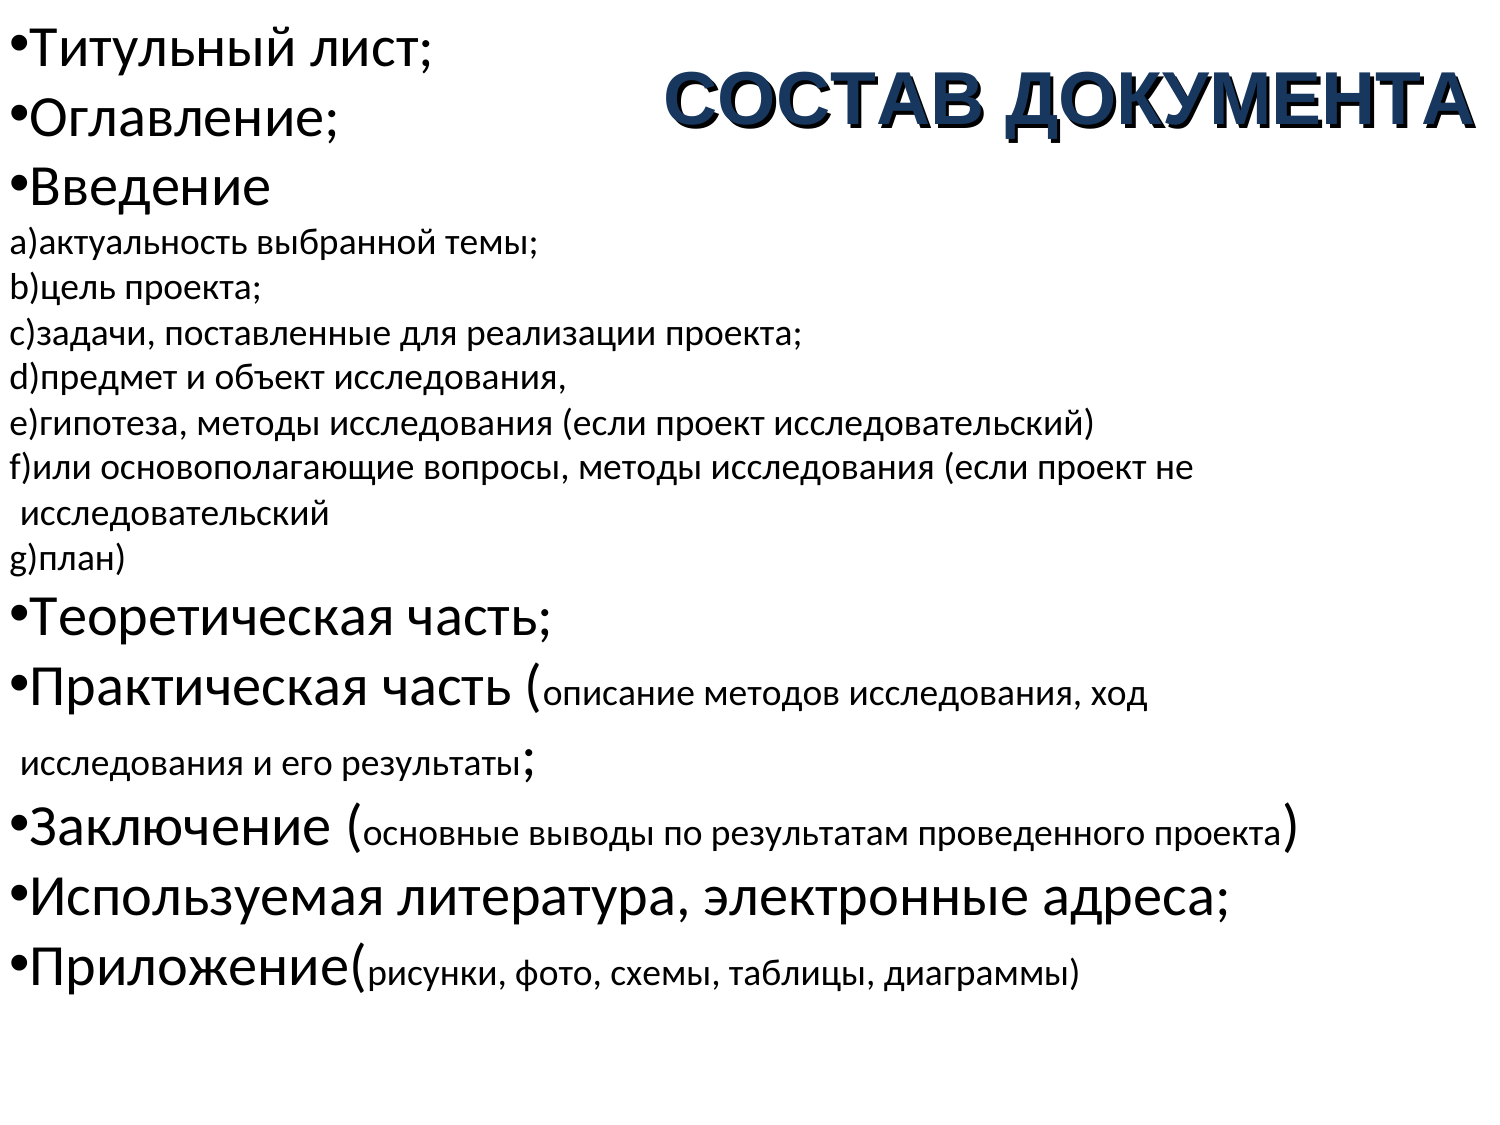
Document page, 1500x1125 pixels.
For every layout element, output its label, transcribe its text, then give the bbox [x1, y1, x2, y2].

text_box СОСТАВ ДОКУМЕНТА [1388, 42, 1492, 148]
text_box Титульный лист; Оглавление; Введение актуальность выбранной темы; цель проекта; задачи, поставленные для реализации проекта; предмет и объект исследования, гипотеза, методы исследования (если проект исследовательский) или основополагающие вопросы, методы исследования (если проект не исследовательский план) Теоретическая часть; Практическая часть (описание методов исследования, ход исследования и его результаты; Заключение (основные выводы по результатам проведенного проекта) Используемая литература, электронные адреса; Приложение(рисунки, фото, схемы, таблицы, диаграммы) [0, 0, 1388, 1076]
